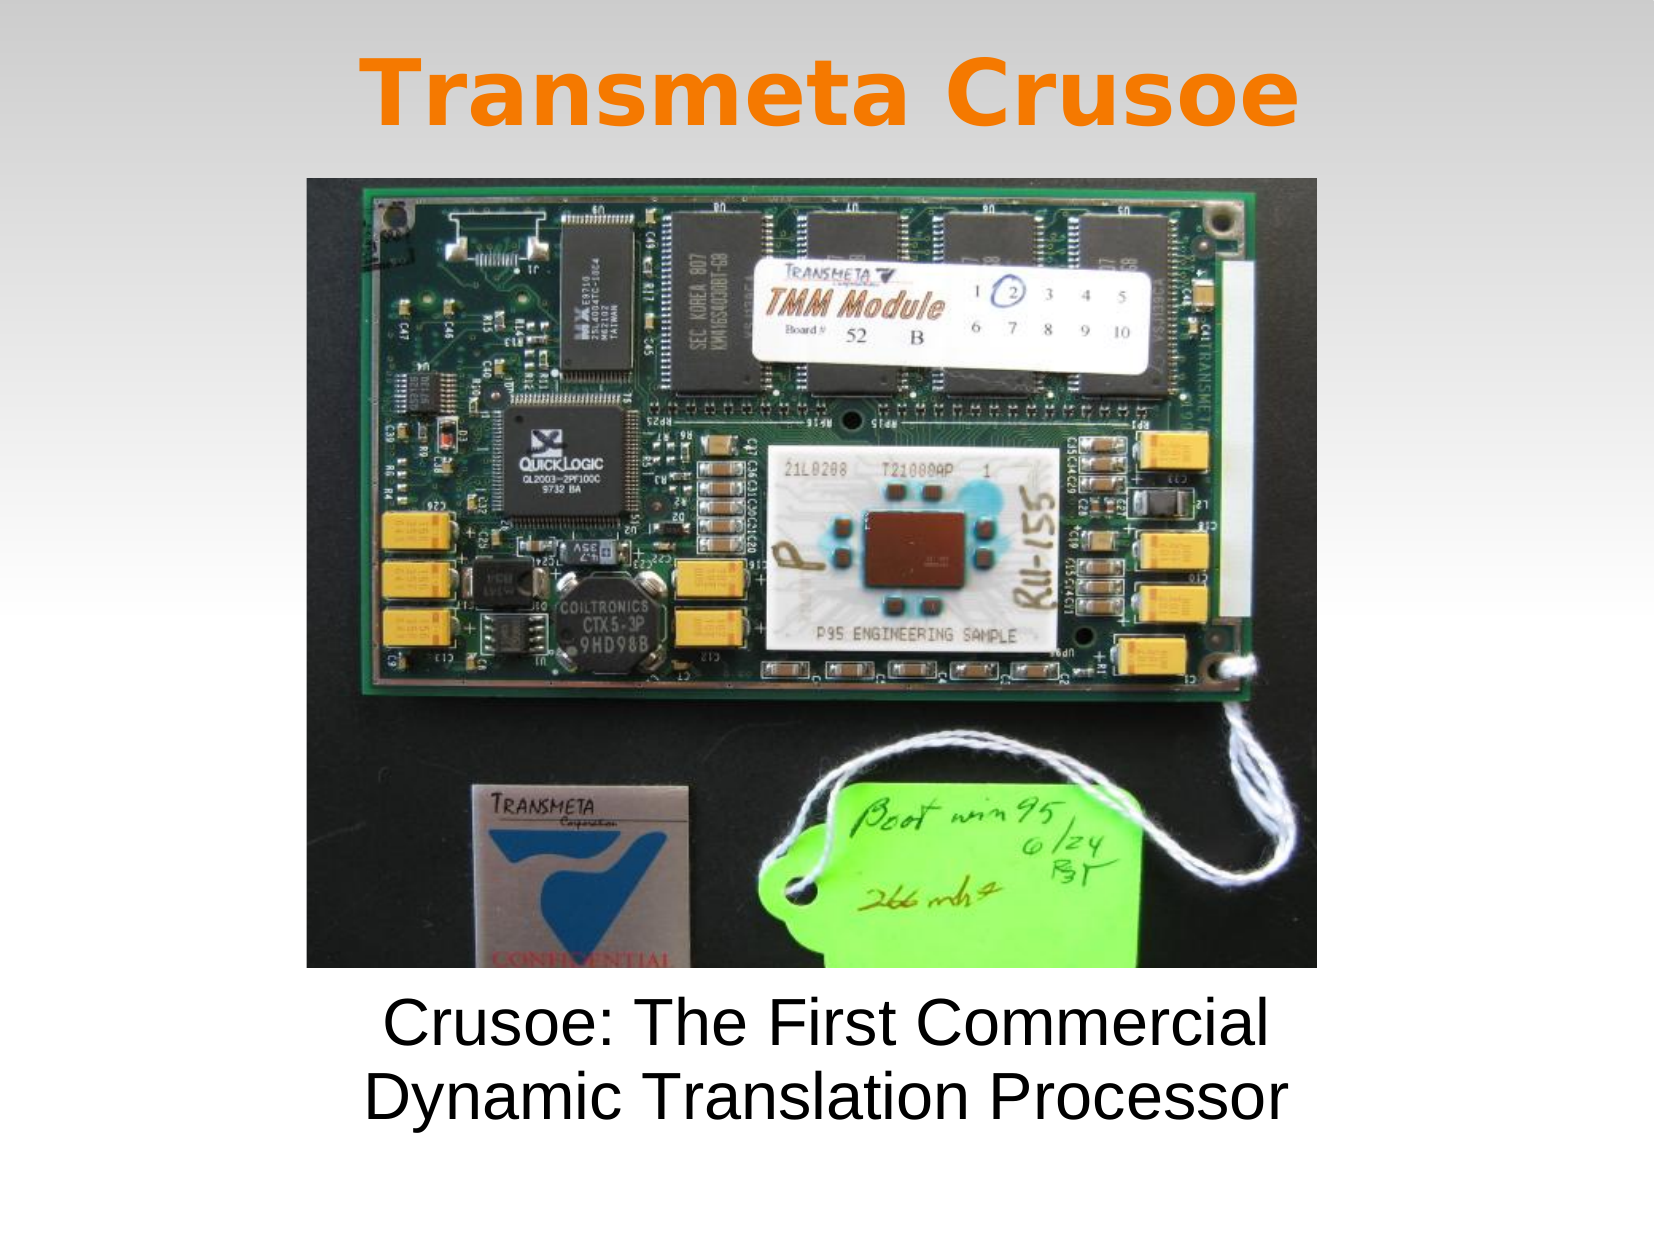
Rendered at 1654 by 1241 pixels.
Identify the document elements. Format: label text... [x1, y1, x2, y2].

chart [208, 178, 1446, 187]
title Transmeta Crusoe [86, 37, 1576, 151]
subtitle Crusoe: The First Commercial Dynamic Translation Processor [78, 187, 1575, 1184]
